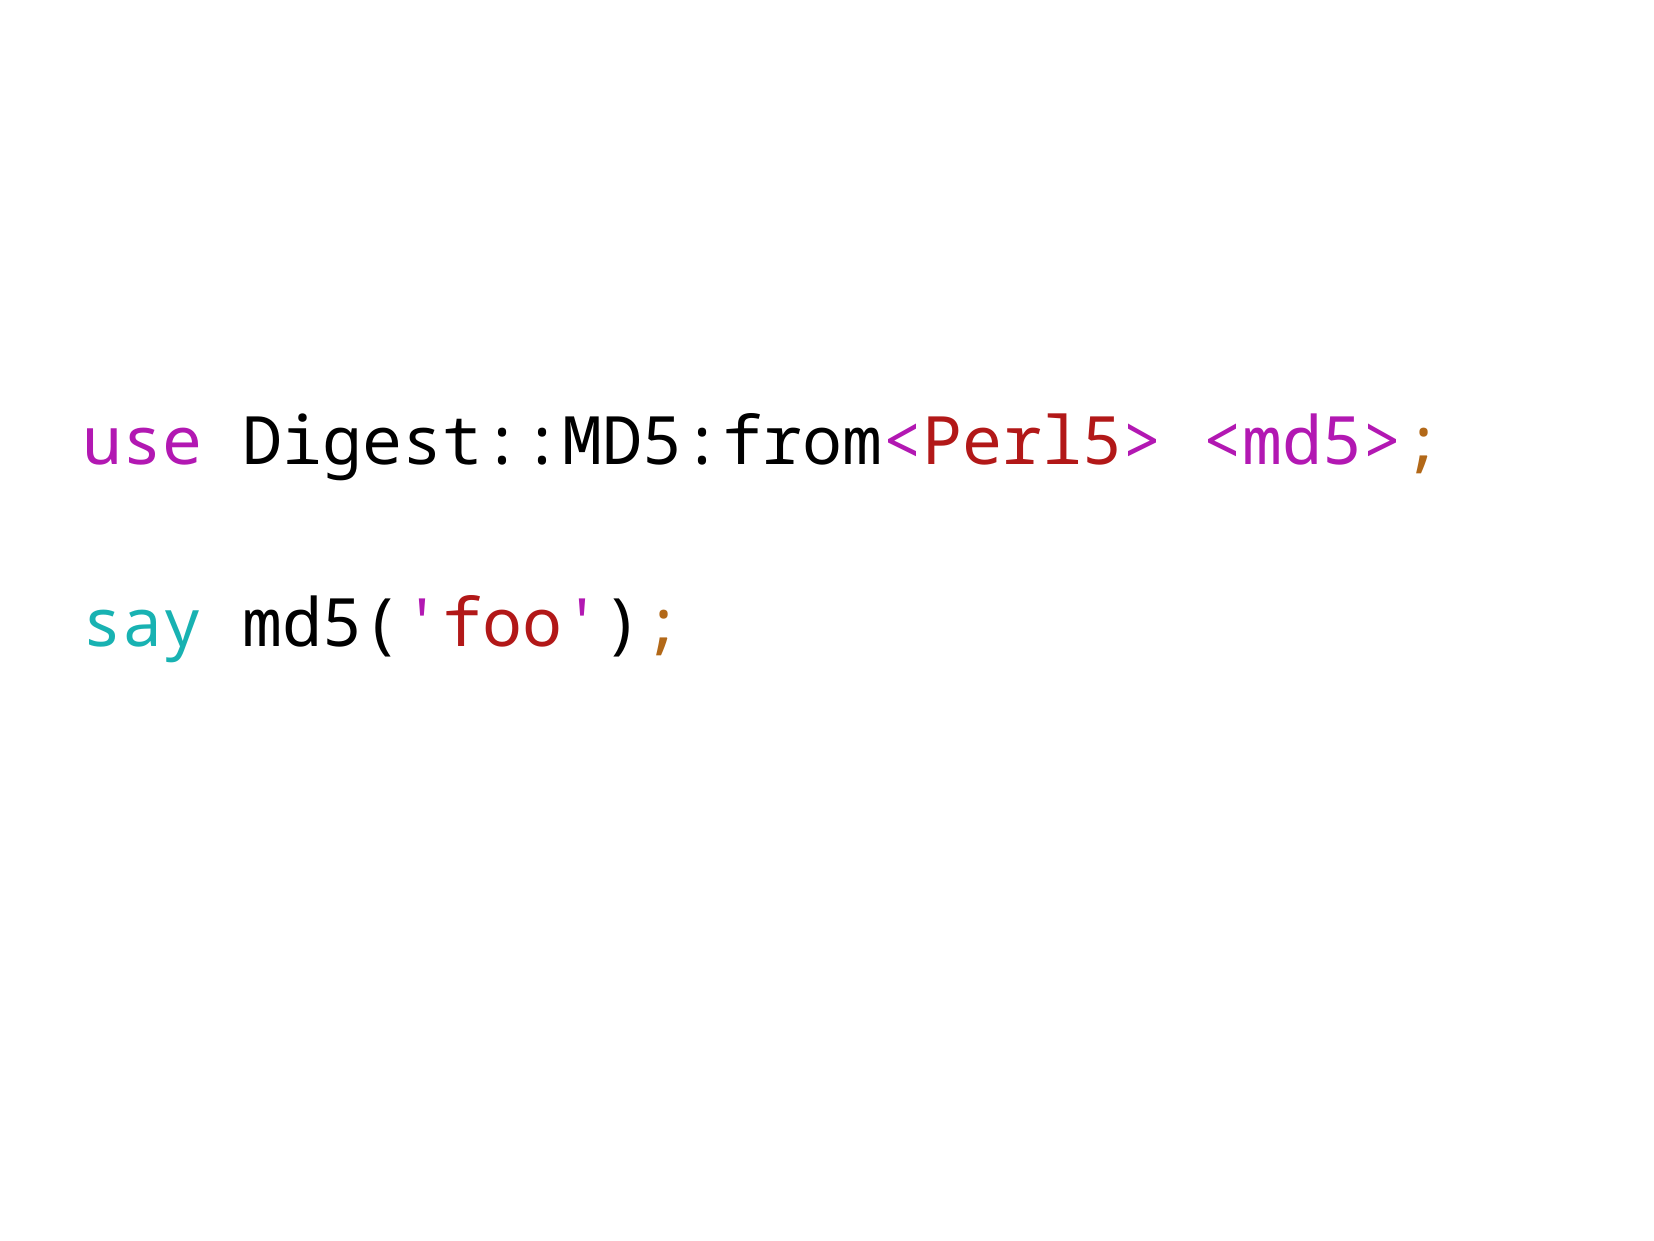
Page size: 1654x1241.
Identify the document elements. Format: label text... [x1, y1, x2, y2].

subtitle use Digest::MD5:from<Perl5> <md5>; say md5('foo'); [82, 49, 1571, 1010]
